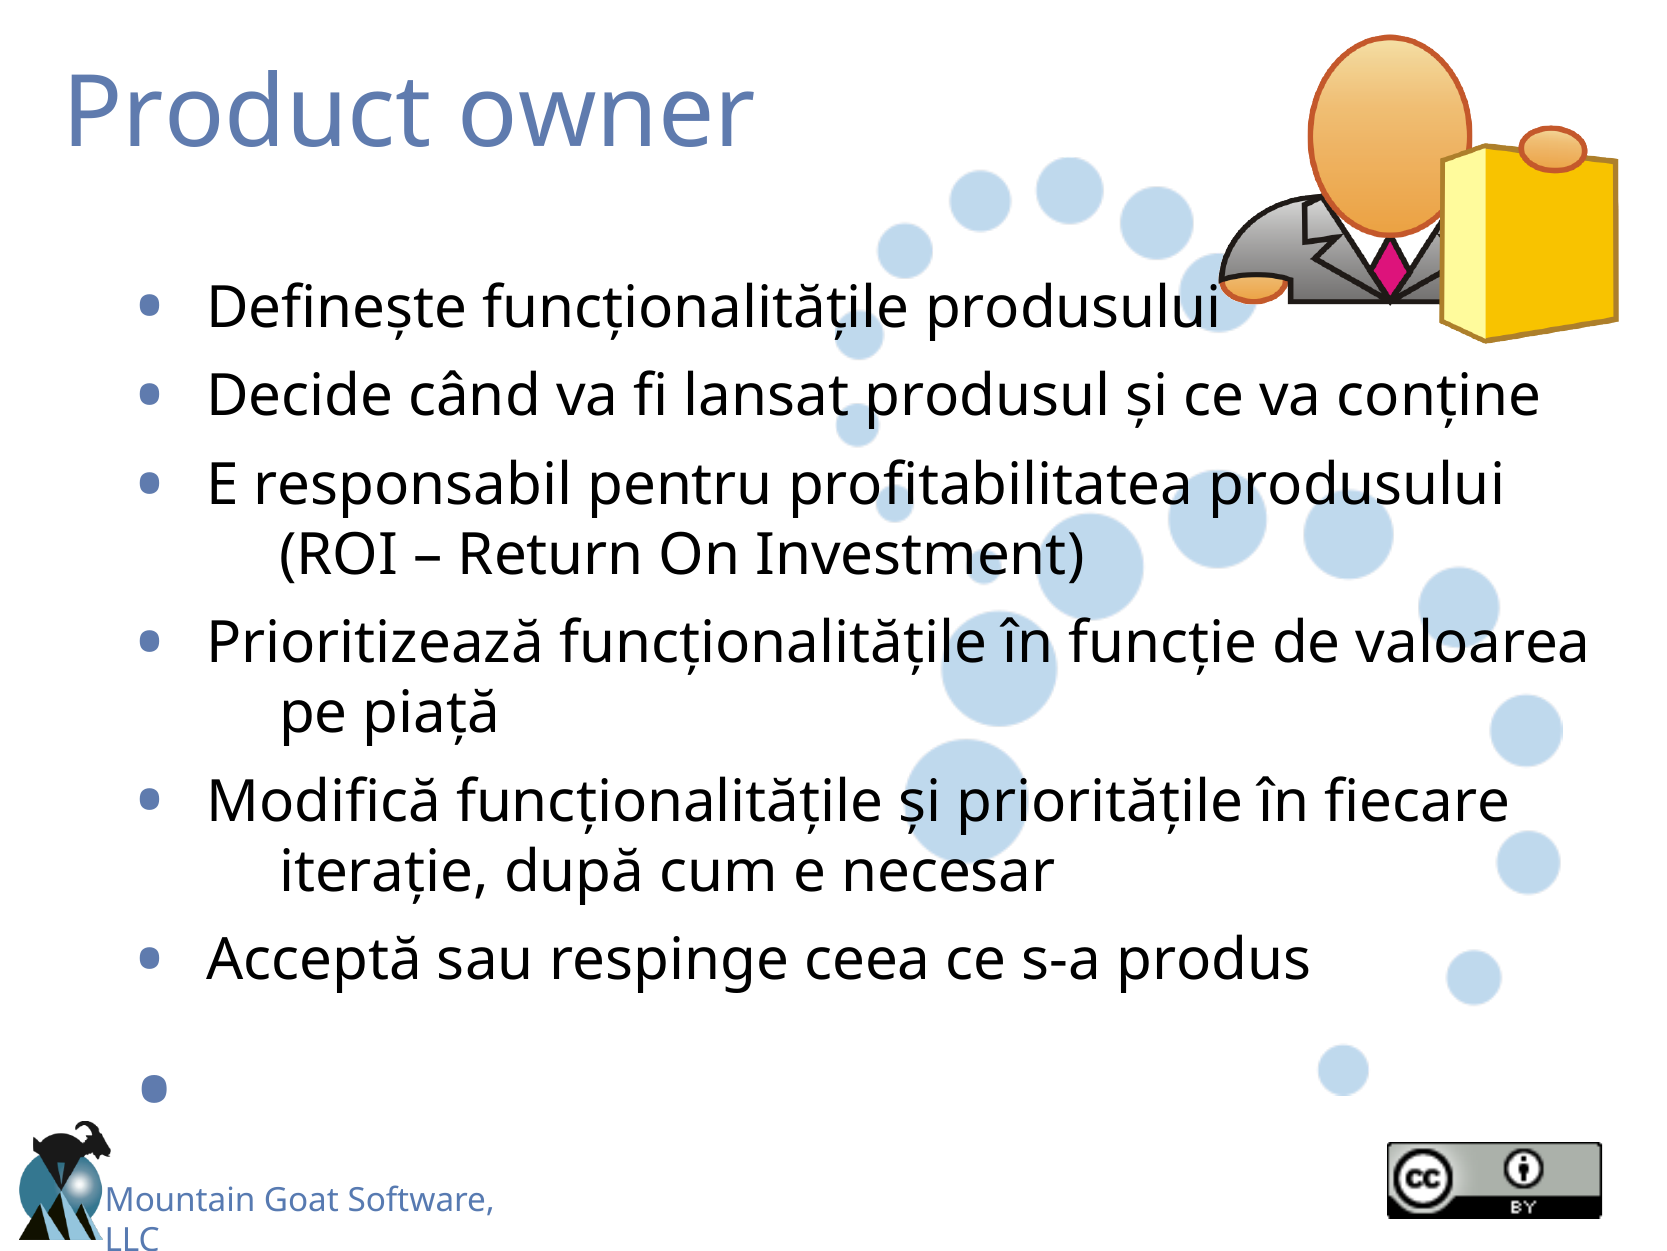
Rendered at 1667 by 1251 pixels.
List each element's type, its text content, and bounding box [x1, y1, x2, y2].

picture [1218, 34, 1619, 344]
list Definește funcționalitățile produsului Decide când va fi lansat produsul și ce va conține E responsabil pentru profitabilitatea produsului (ROI – Return On Investment) Prioritizează funcționalitățile în funcție de valoarea pe piață Modifică funcționalitățile și prioritățile în fiecare iterație, după cum e necesar Acceptă sau respinge ceea ce s-a produs [56, 262, 1609, 1096]
title Product owner [56, 18, 1609, 194]
